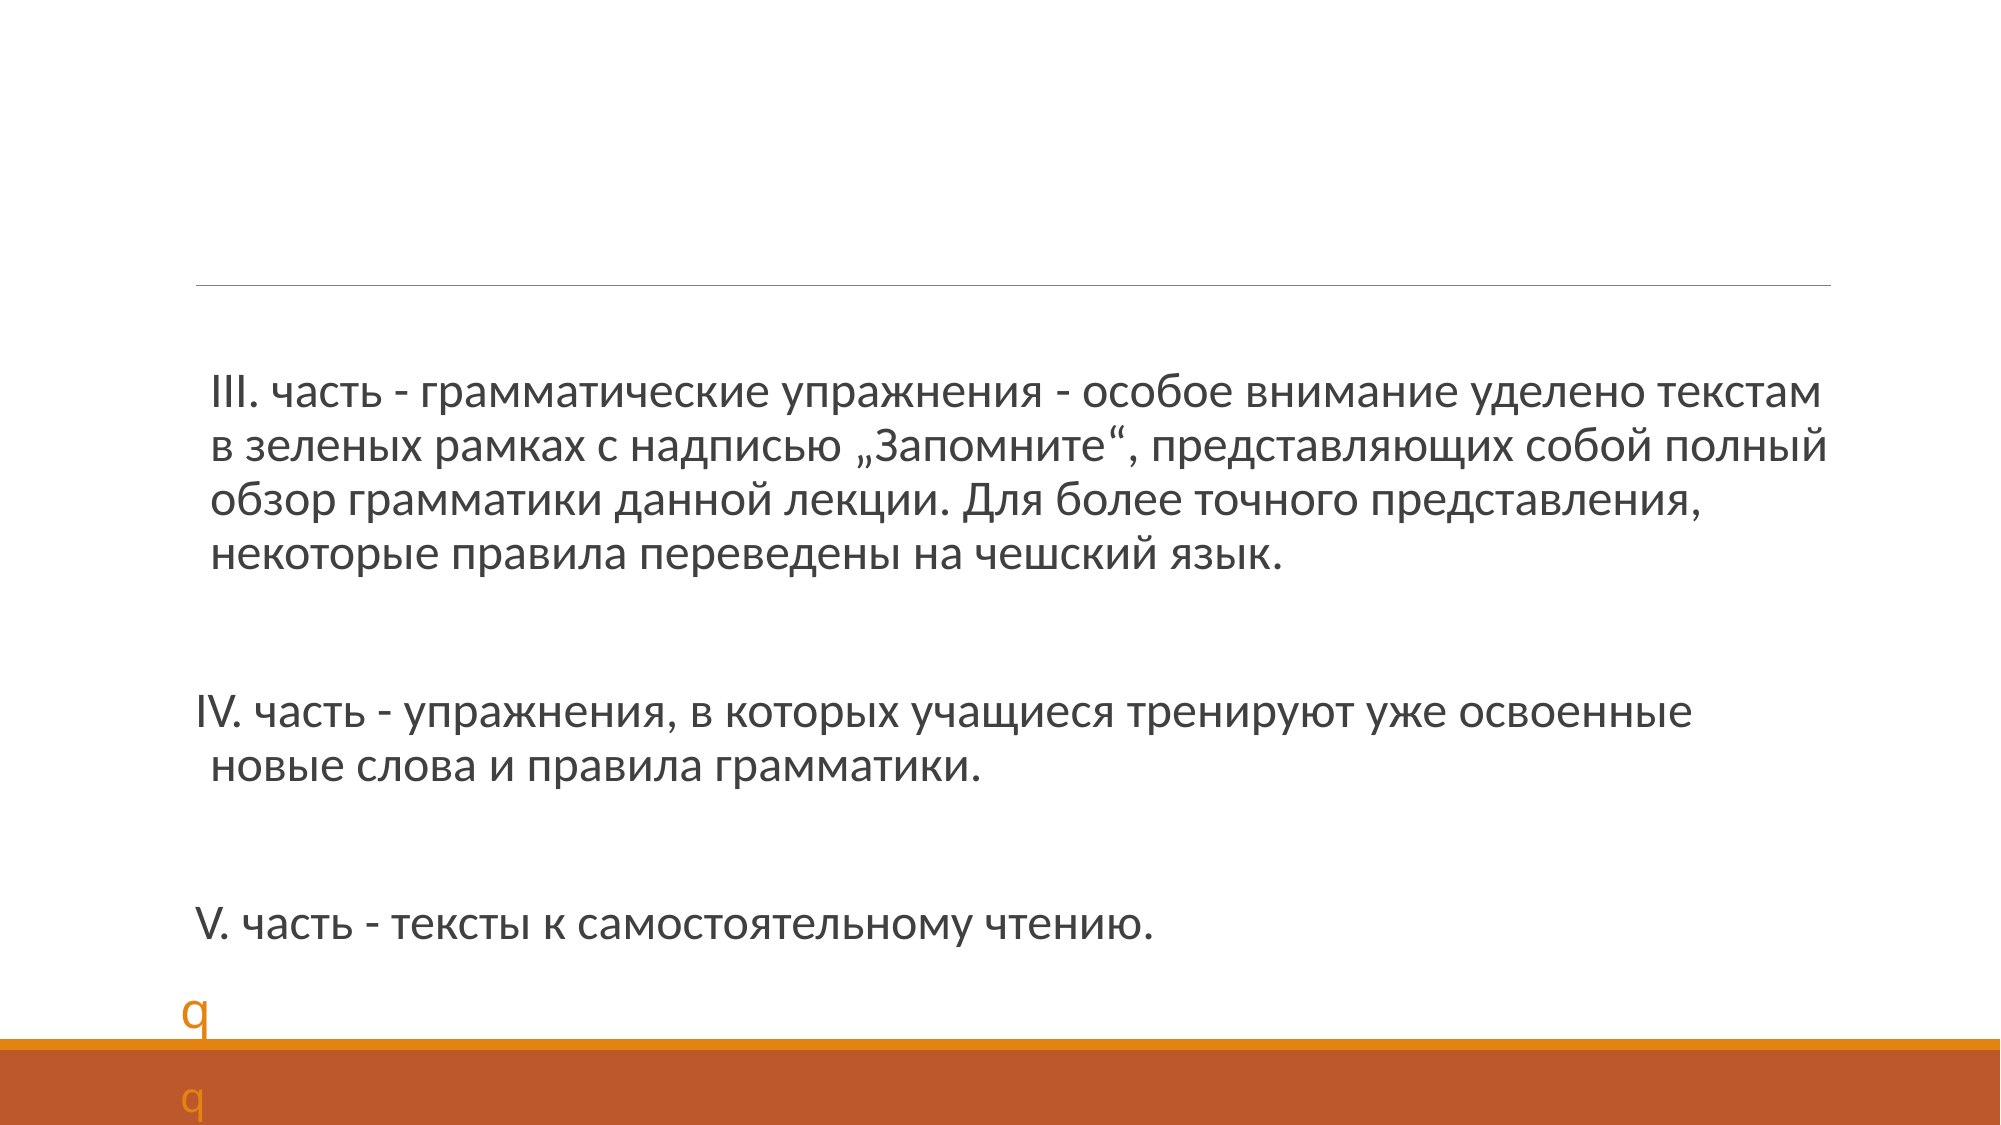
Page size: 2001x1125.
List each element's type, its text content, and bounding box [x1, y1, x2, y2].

list III. часть - грамматические упражнения - особое внимание уделено текстам в зеленых рамках с надписью „Запомните“, представляющих собой полный обзор грамматики данной лекции. Для более точного представления, некоторые правила переведены на чешский язык. IV. часть - упражнения, в которых учащиеся тренируют уже освоенные новые слова и правила грамматики. V. часть - тексты к самостоятельному чтению. [180, 302, 1831, 1019]
